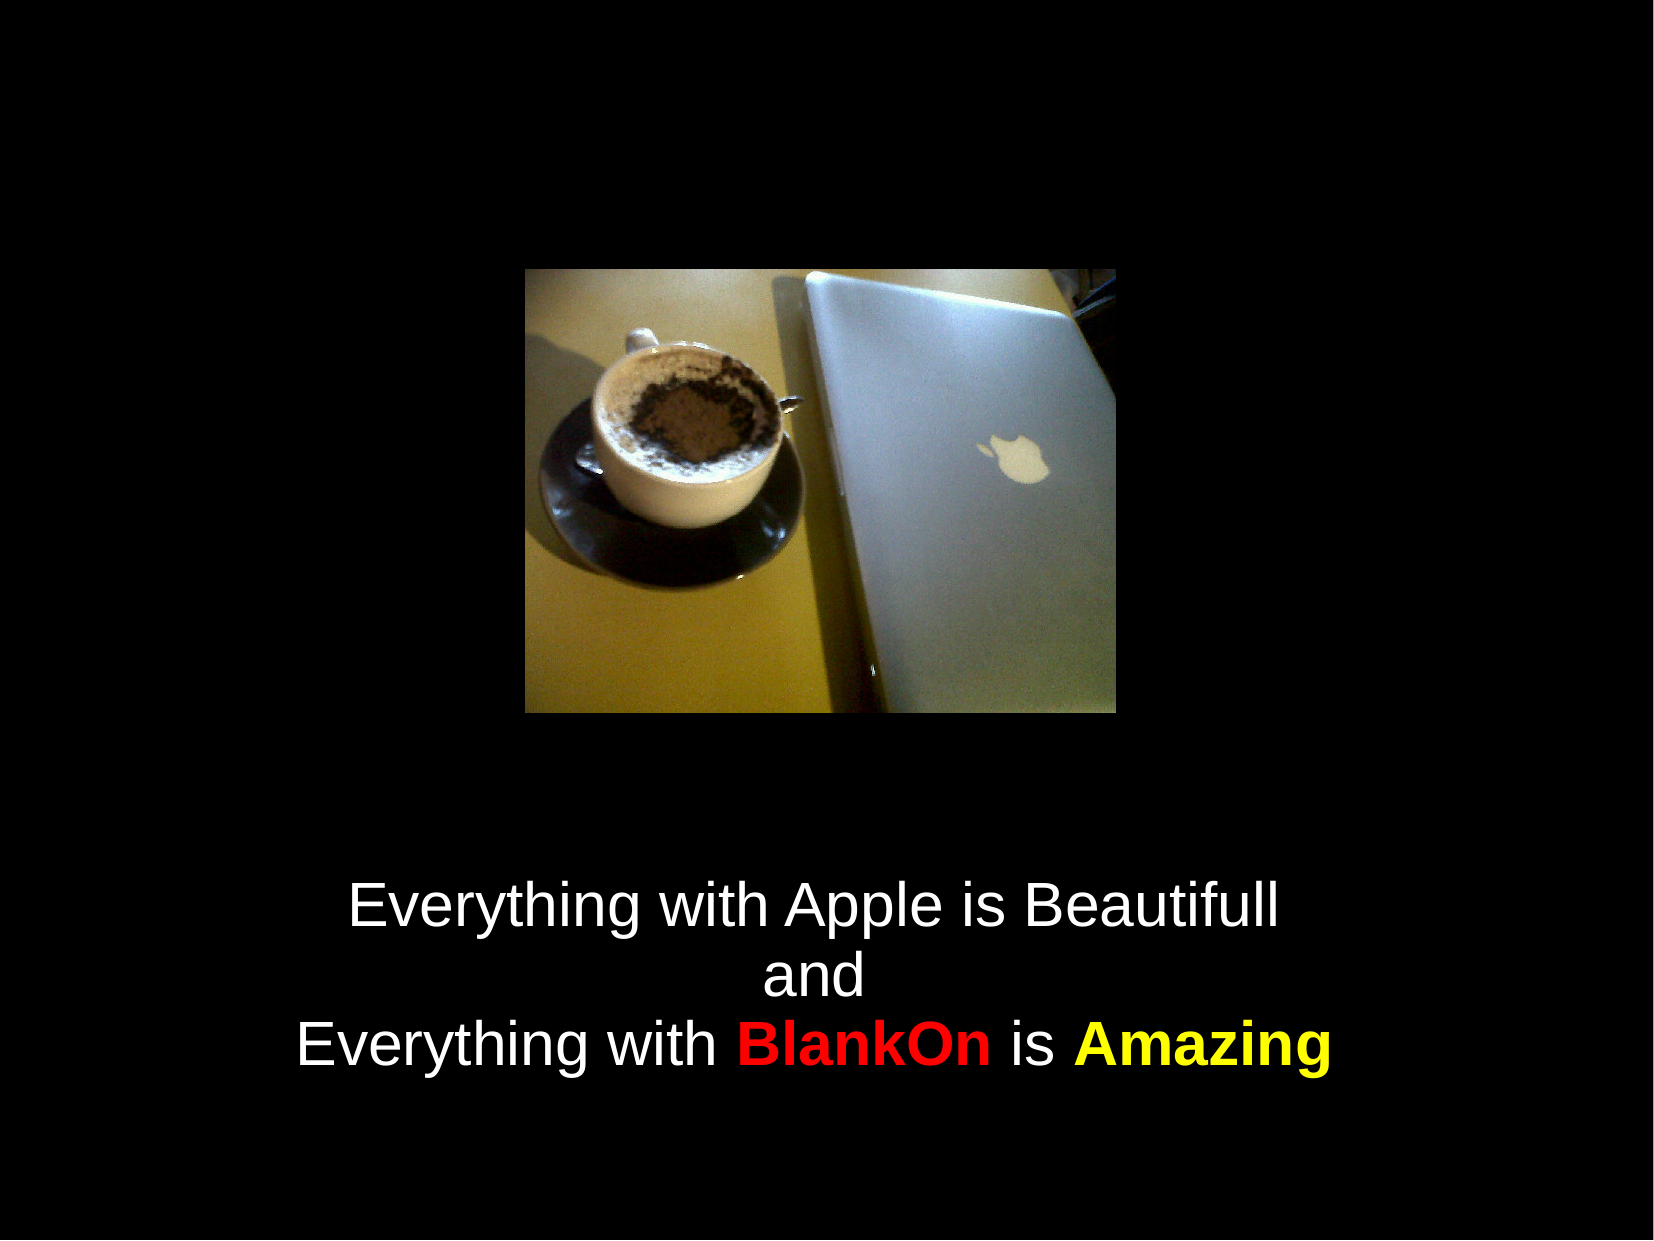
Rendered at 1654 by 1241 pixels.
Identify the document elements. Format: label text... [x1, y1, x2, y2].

picture [525, 269, 1116, 713]
text_box Everything with Apple is Beautifull and Everything with BlankOn is Amazing [258, 862, 1646, 1087]
